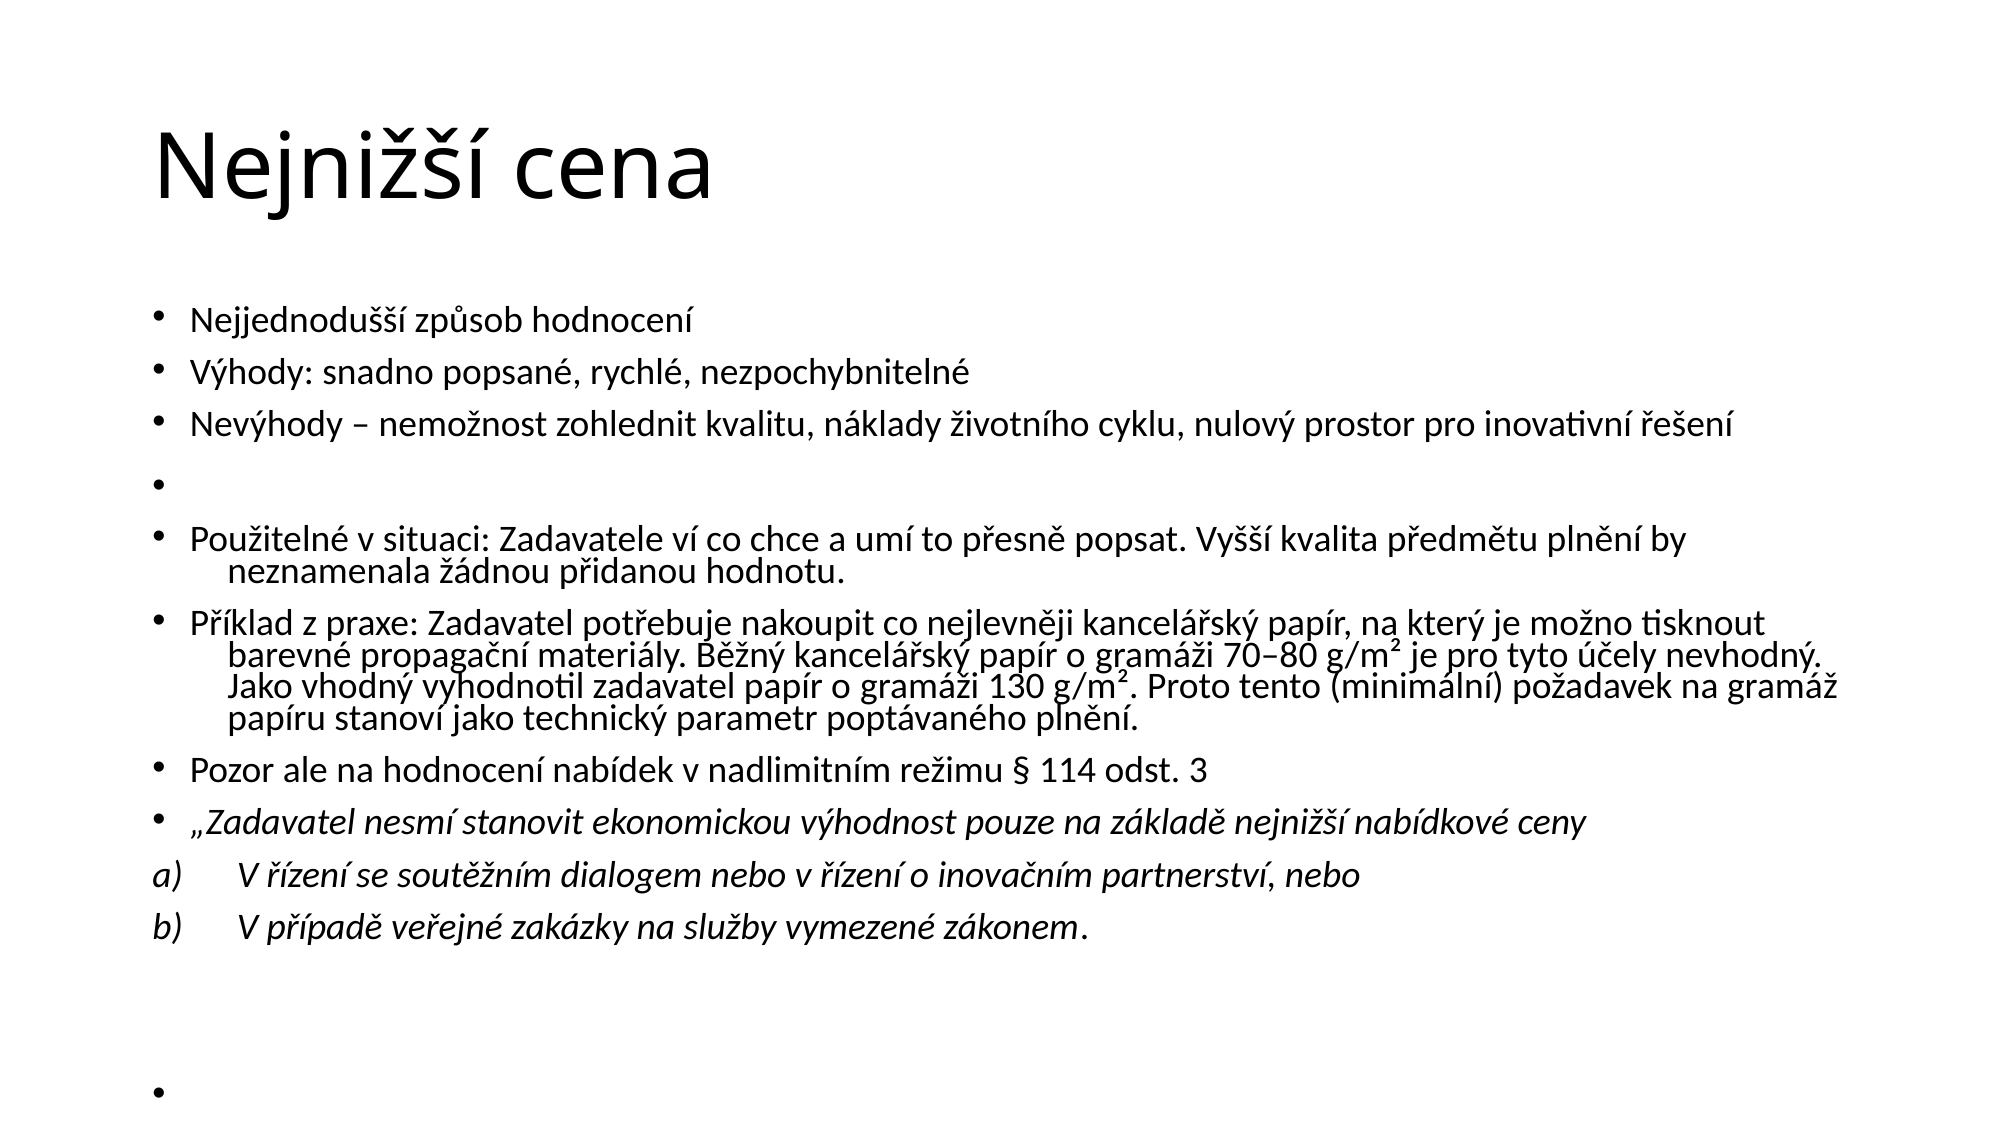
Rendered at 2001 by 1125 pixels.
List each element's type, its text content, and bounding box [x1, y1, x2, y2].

title Nejnižší cena [137, 59, 1863, 278]
list Nejjednodušší způsob hodnocení Výhody: snadno popsané, rychlé, nezpochybnitelné Nevýhody – nemožnost zohlednit kvalitu, náklady životního cyklu, nulový prostor pro inovativní řešení Použitelné v situaci: Zadavatele ví co chce a umí to přesně popsat. Vyšší kvalita předmětu plnění by neznamenala žádnou přidanou hodnotu. Příklad z praxe: Zadavatel potřebuje nakoupit co nejlevněji kancelářský papír, na který je možno tisknout barevné propagační materiály. Běžný kancelářský papír o gramáži 70–80 g/m² je pro tyto účely nevhodný. Jako vhodný vyhodnotil zadavatel papír o gramáži 130 g/m². Proto tento (minimální) požadavek na gramáž papíru stanoví jako technický parametr poptávaného plnění. Pozor ale na hodnocení nabídek v nadlimitním režimu § 114 odst. 3 „Zadavatel nesmí stanovit ekonomickou výhodnost pouze na základě nejnižší nabídkové ceny V řízení se soutěžním dialogem nebo v řízení o inovačním partnerství, nebo V případě veřejné zakázky na služby vymezené zákonem. [137, 299, 1863, 1014]
